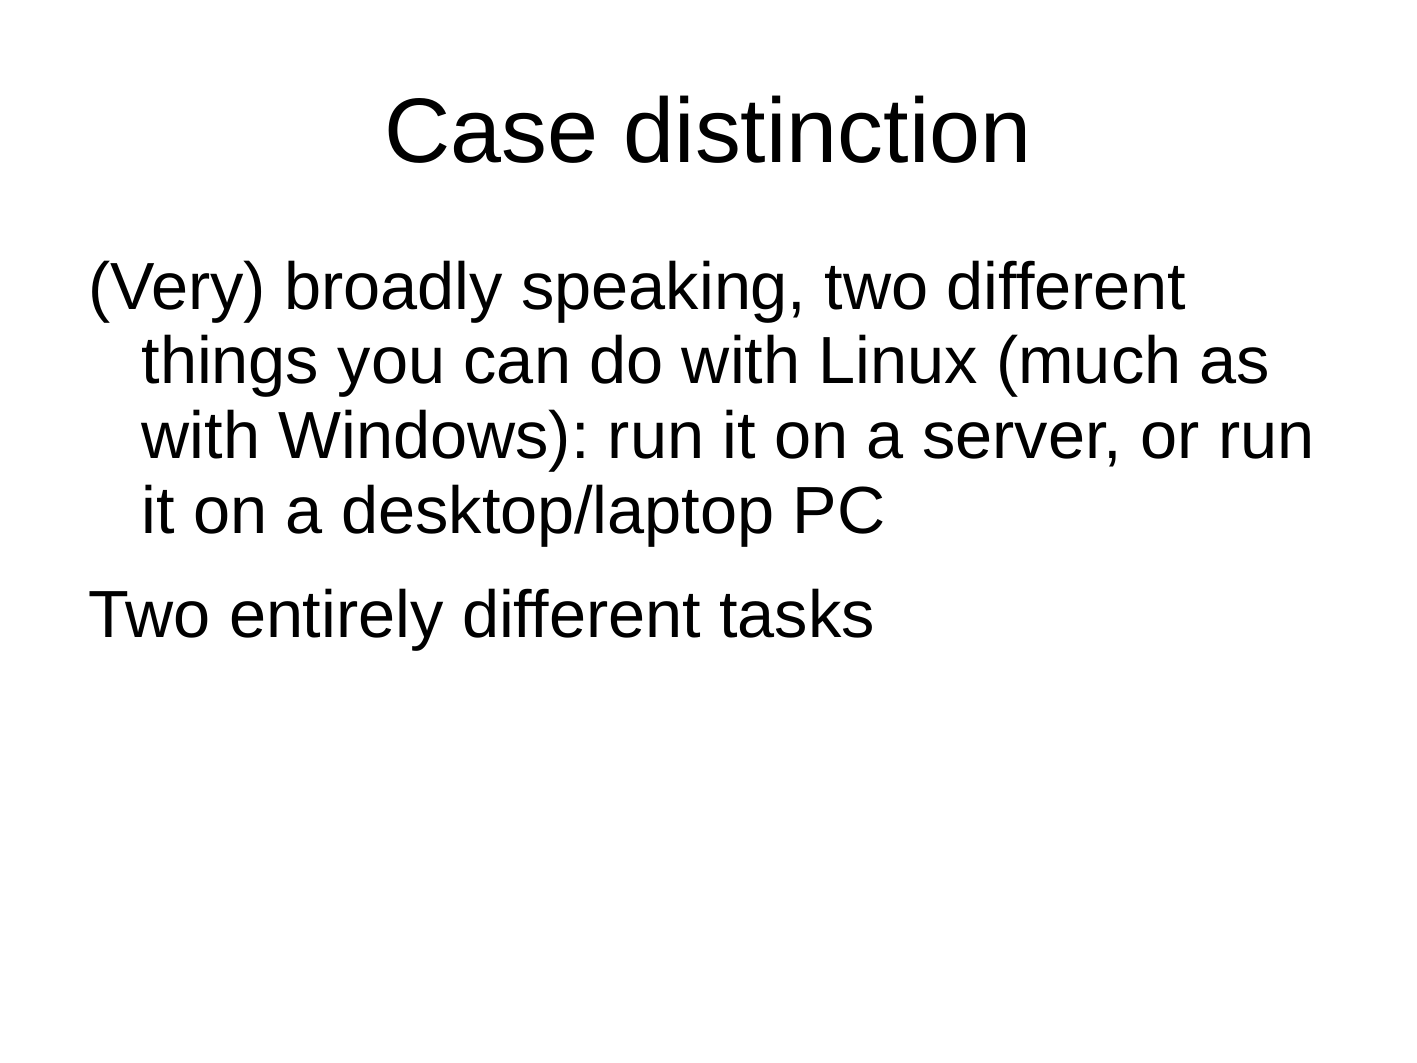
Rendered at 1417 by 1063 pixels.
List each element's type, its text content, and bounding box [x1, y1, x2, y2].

title Case distinction [70, 49, 1346, 213]
list (Very) broadly speaking, two different things you can do with Linux (much as with Windows): run it on a server, or run it on a desktop/laptop PC Two entirely different tasks [70, 248, 1346, 936]
